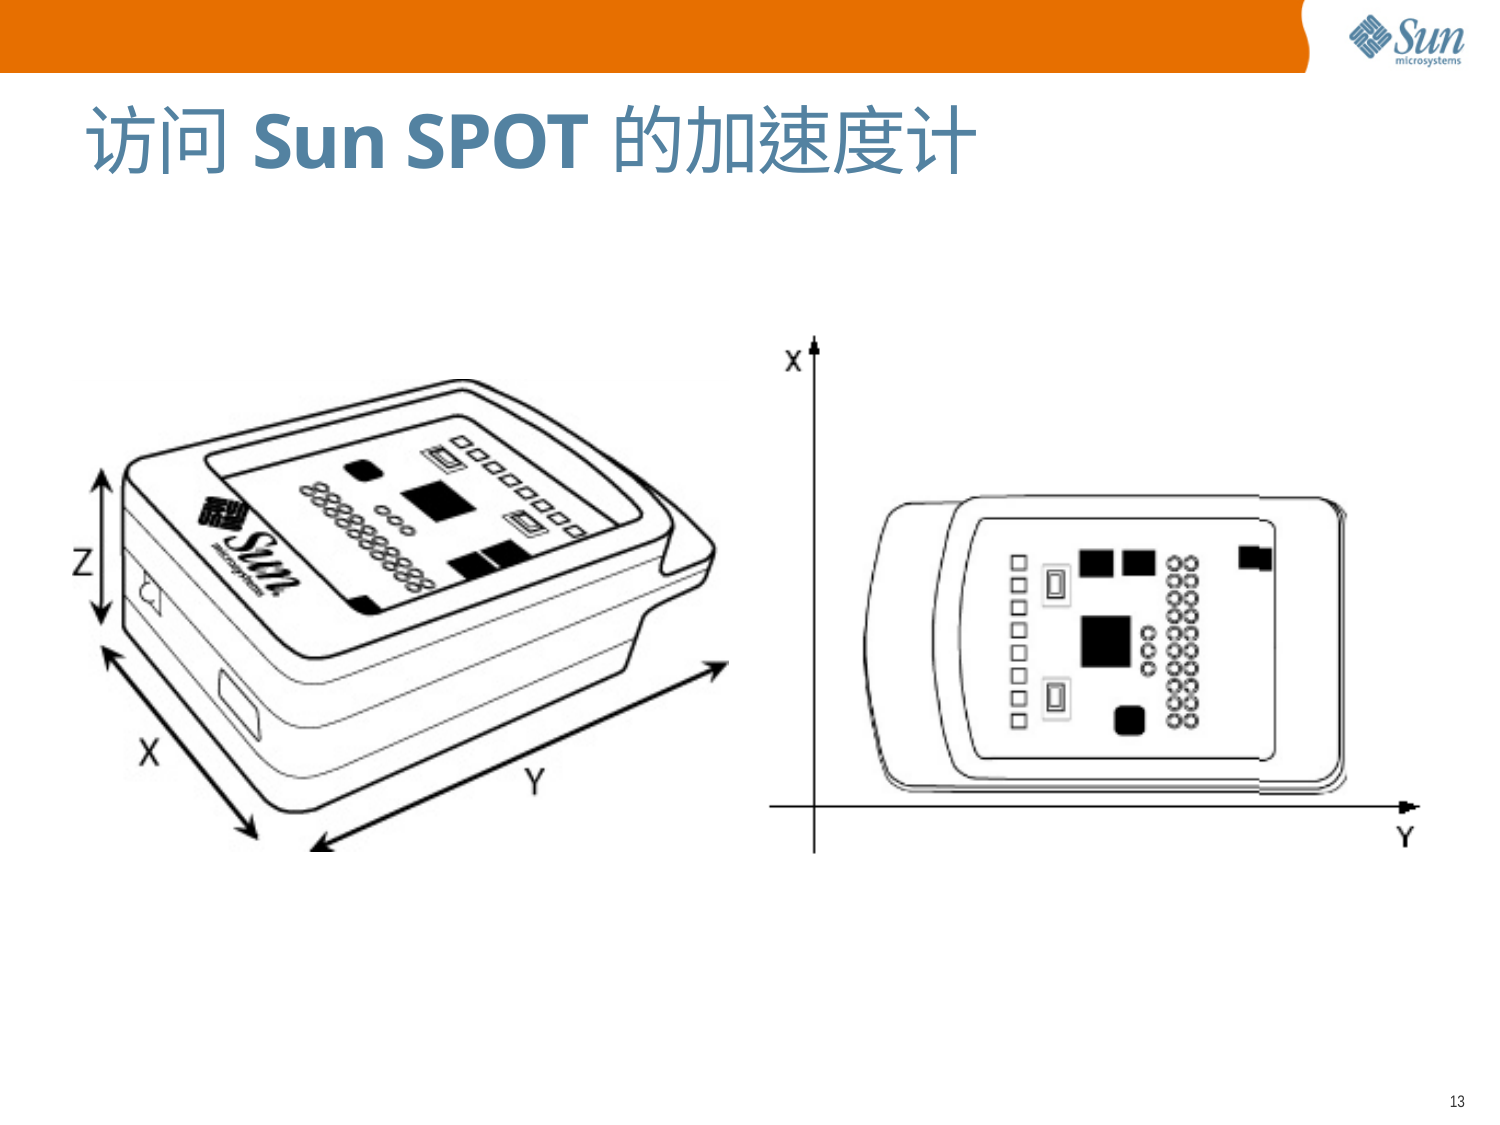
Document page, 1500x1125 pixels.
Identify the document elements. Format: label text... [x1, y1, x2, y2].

picture [747, 330, 1460, 902]
picture [72, 379, 729, 852]
title 访问Sun SPOT的加速度计 [83, 94, 1446, 199]
picture [0, 0, 1500, 73]
